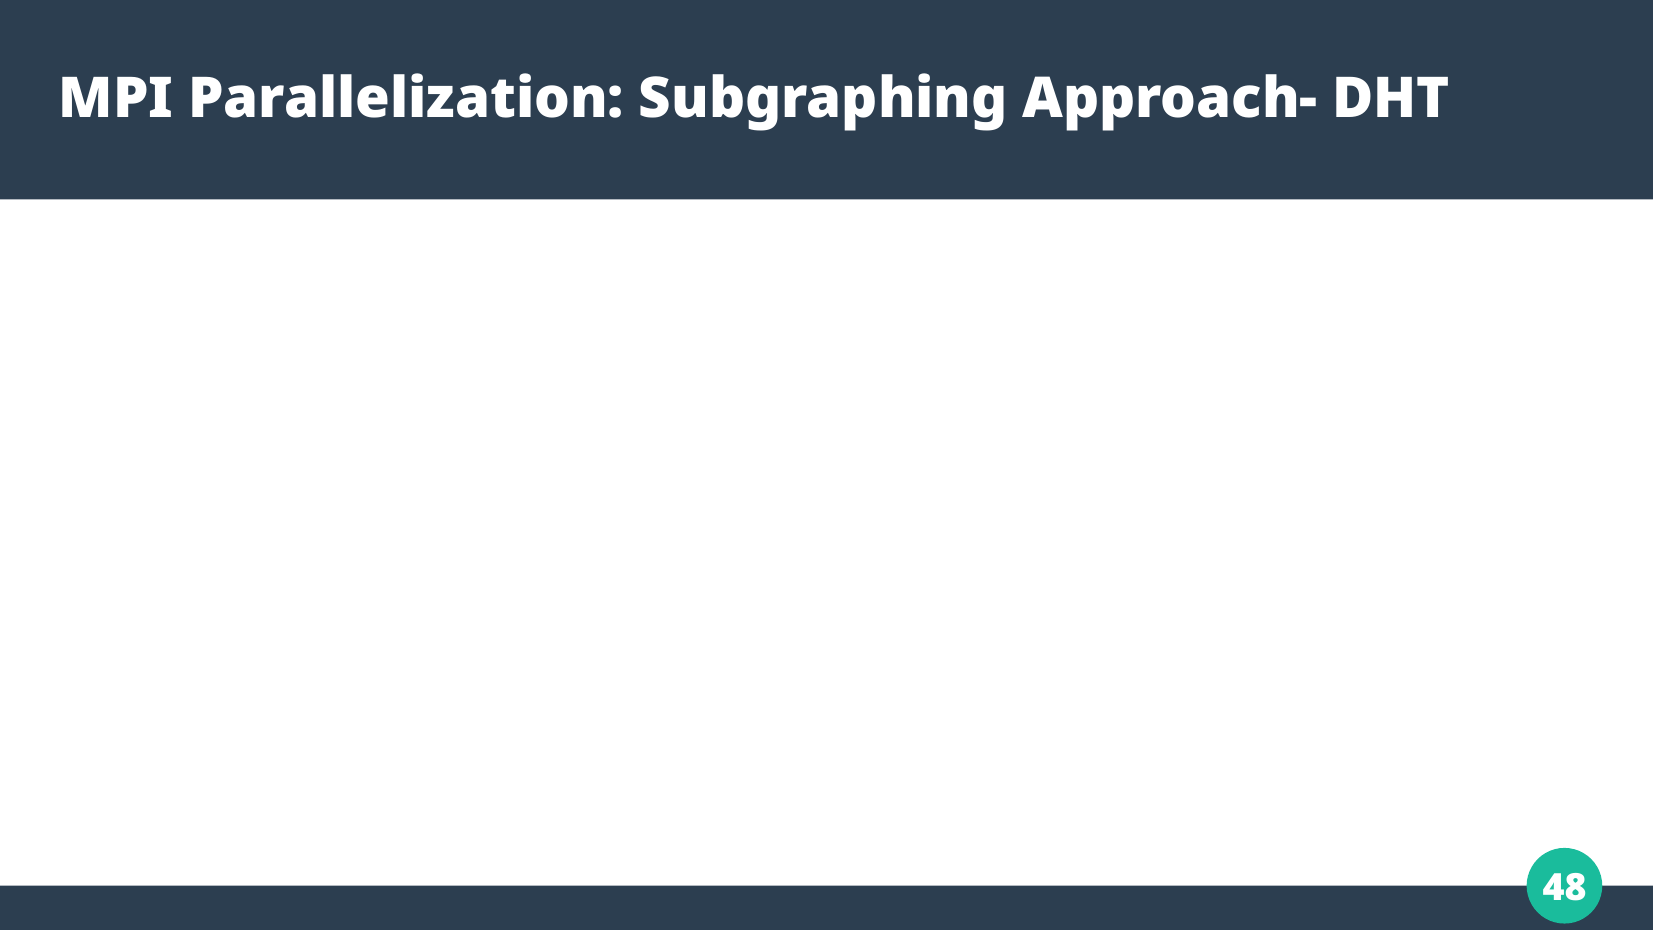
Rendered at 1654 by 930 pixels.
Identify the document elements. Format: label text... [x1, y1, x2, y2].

title MPI Parallelization: Subgraphing Approach- DHT [58, 36, 1594, 155]
